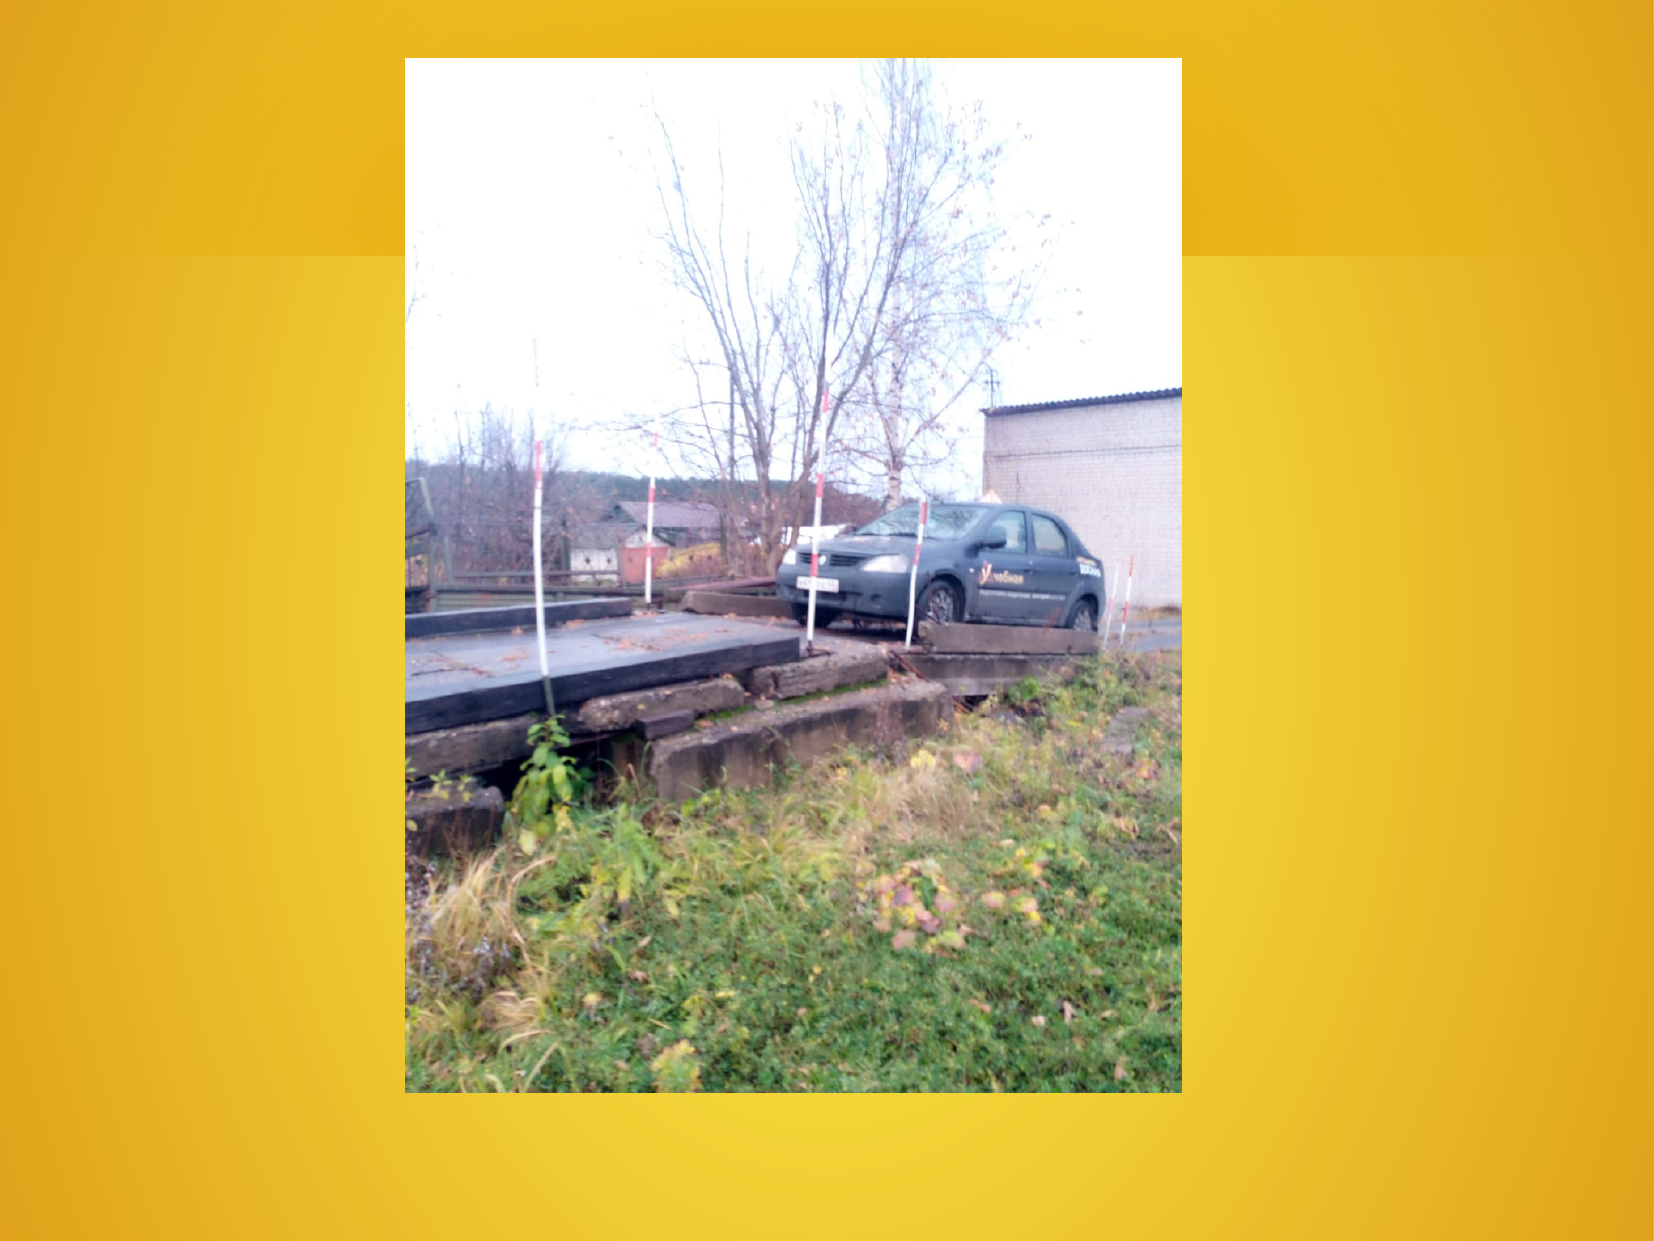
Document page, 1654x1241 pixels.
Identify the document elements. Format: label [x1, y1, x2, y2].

picture [405, 58, 1182, 1093]
